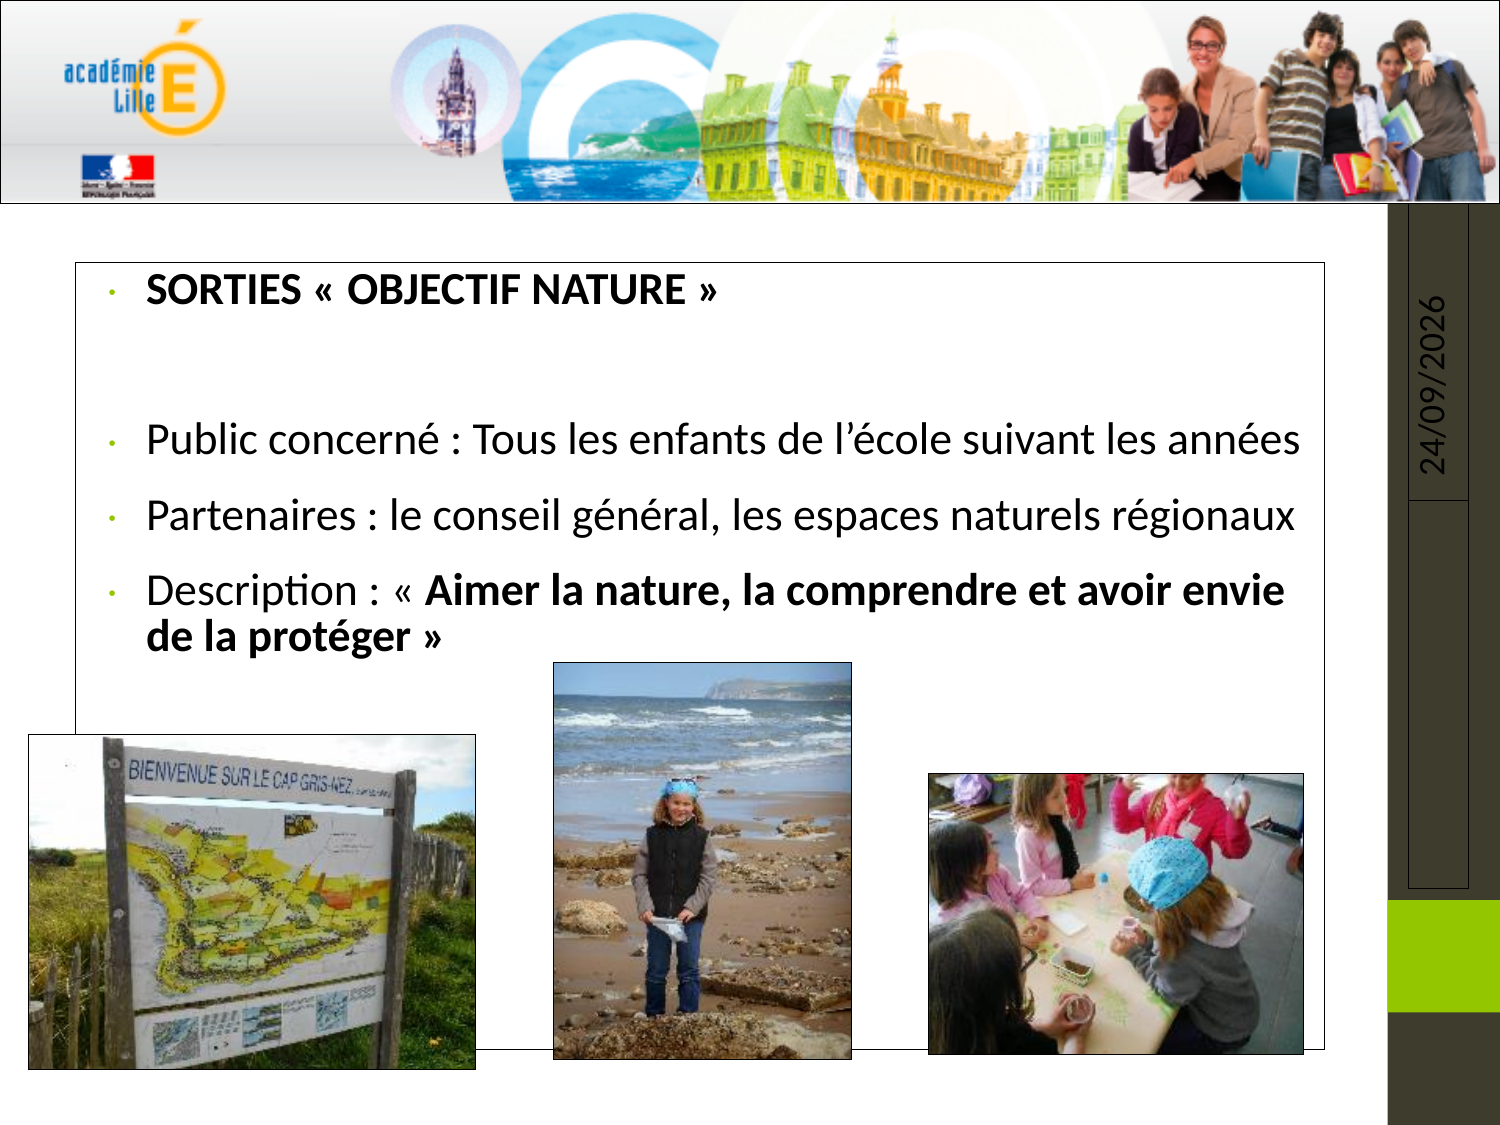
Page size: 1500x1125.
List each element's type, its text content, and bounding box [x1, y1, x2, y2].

picture [0, 0, 1500, 204]
picture [553, 662, 852, 1060]
picture [28, 734, 476, 1070]
picture [928, 773, 1304, 1055]
list SORTIES « OBJECTIF NATURE » Public concerné : Tous les enfants de l’école suivant les années Partenaires : le conseil général, les espaces naturels régionaux Description : « Aimer la nature, la comprendre et avoir envie de la protéger » [75, 262, 1325, 1050]
